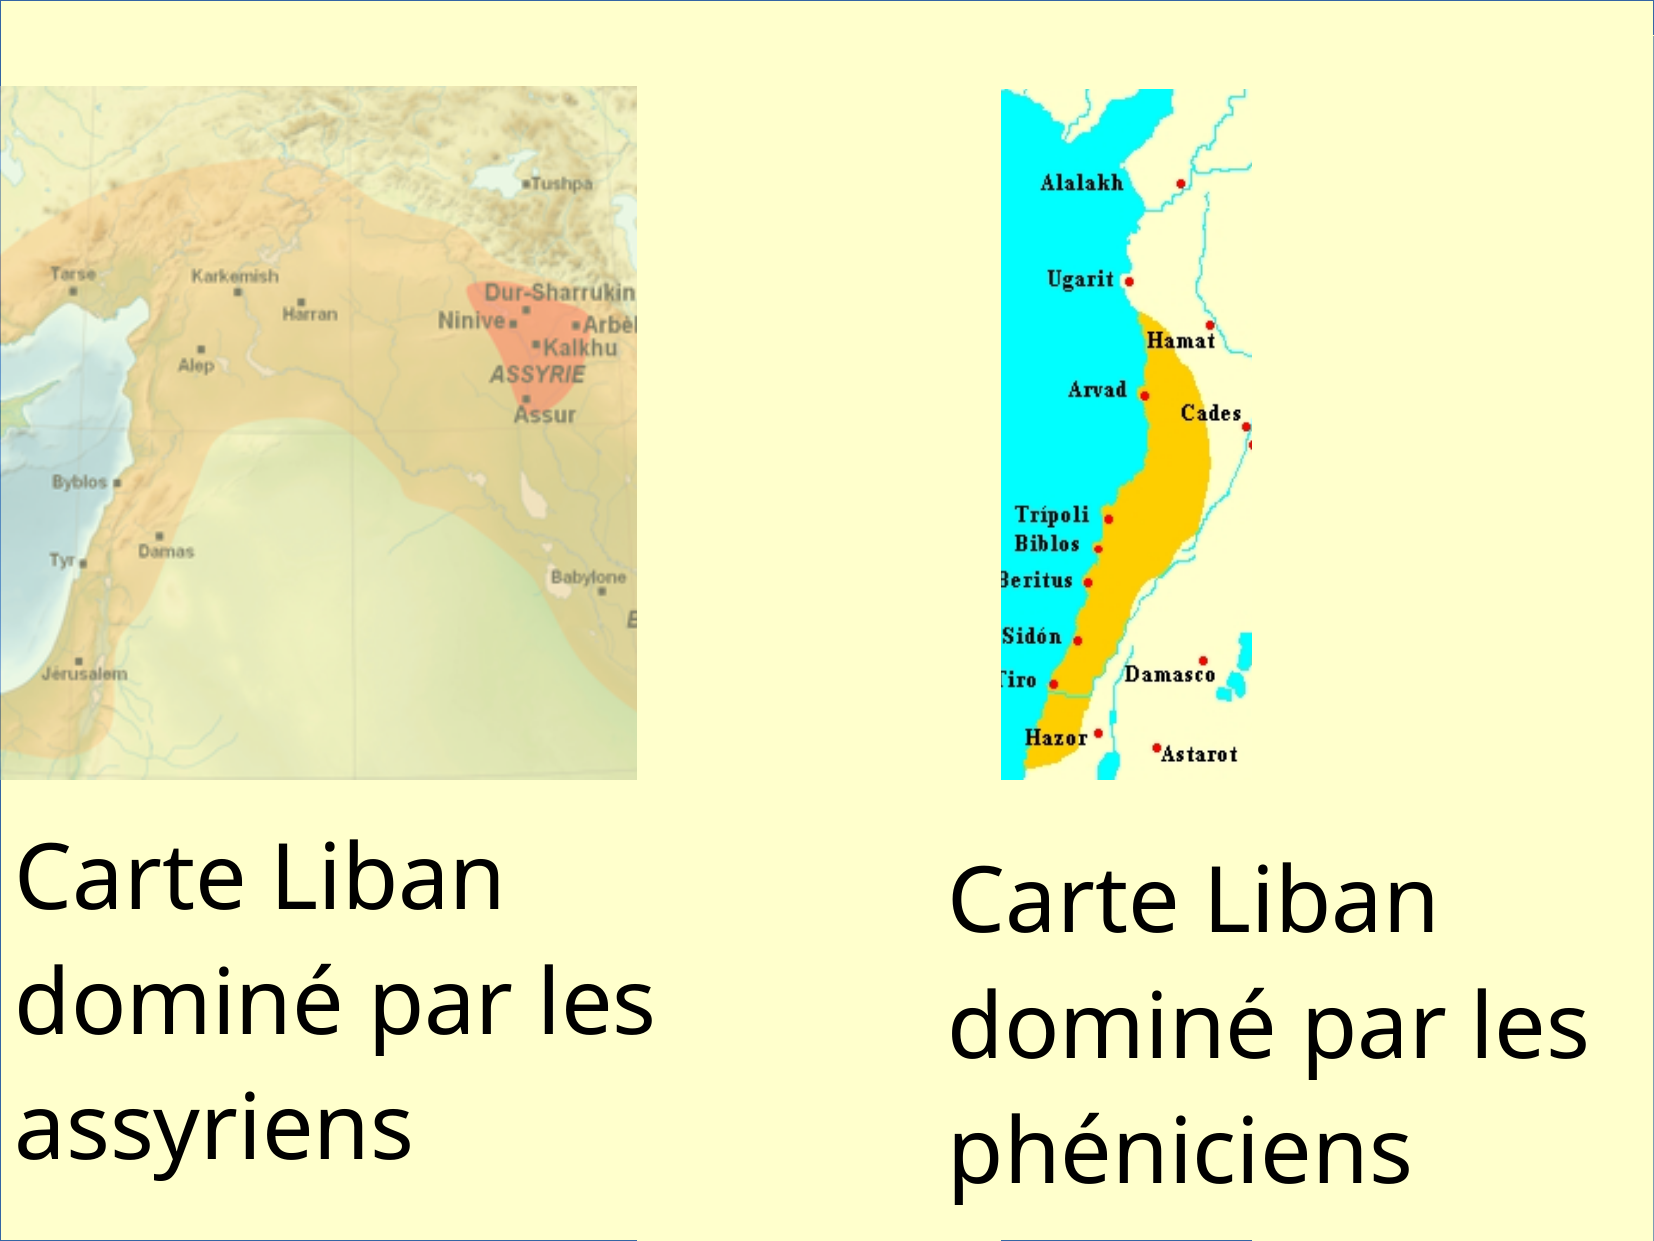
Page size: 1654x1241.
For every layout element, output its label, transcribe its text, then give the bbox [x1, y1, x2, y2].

text_box [0, 0, 1654, 1241]
picture [1001, 89, 1252, 780]
picture [0, 86, 637, 780]
text_box Carte Liban dominé par les phéniciens [933, 827, 1654, 1052]
text_box Carte Liban dominé par les assyriens [0, 803, 780, 1028]
